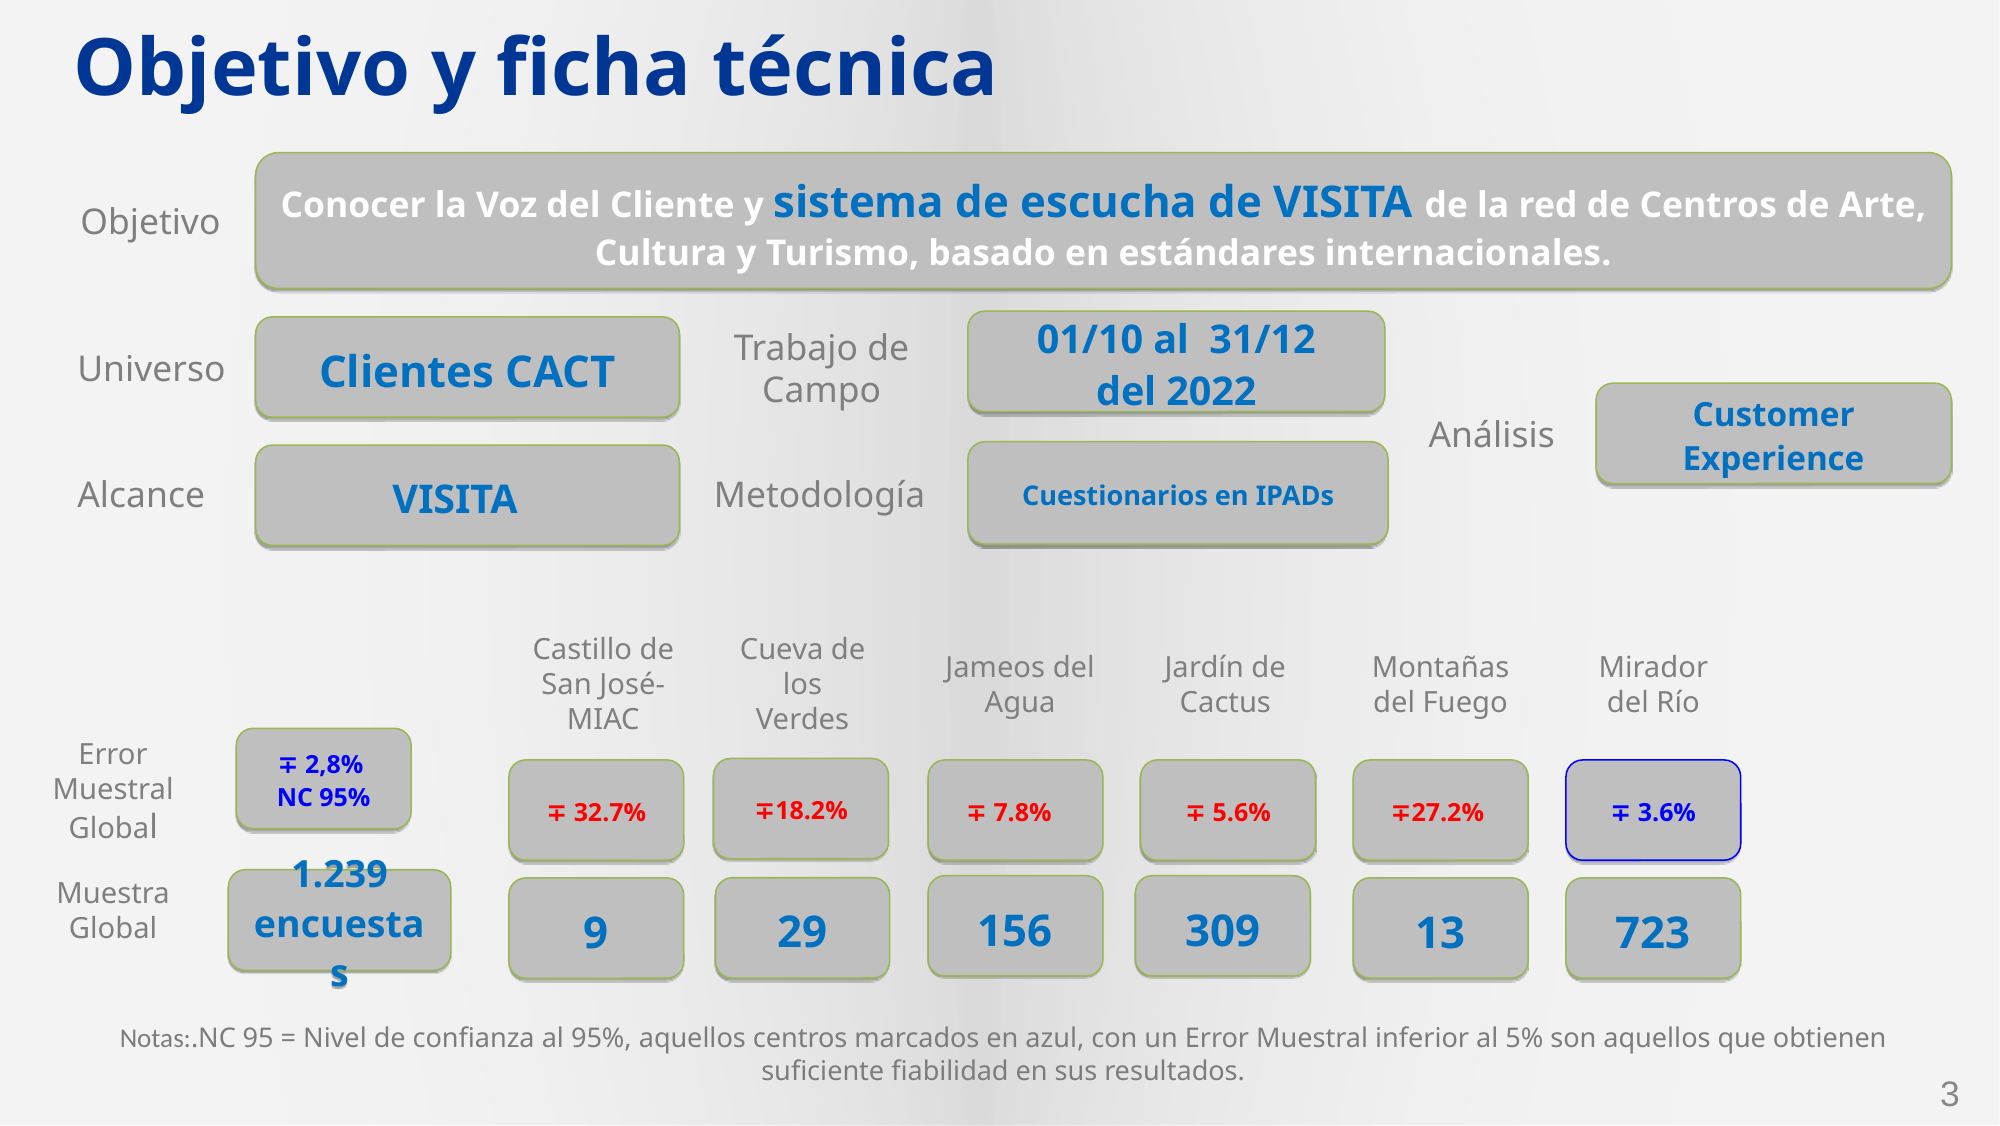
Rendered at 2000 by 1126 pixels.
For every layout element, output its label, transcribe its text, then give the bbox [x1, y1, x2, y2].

title Objetivo y ficha técnica [55, 2, 1934, 126]
text_box Metodología [682, 462, 967, 524]
text_box Jameos del Agua [913, 629, 1116, 736]
text_box 1.239 encuestas [228, 869, 451, 971]
text_box ∓ 7.8% [928, 759, 1103, 861]
text_box Alcance [36, 462, 255, 524]
text_box ∓ 3.6% [1565, 759, 1741, 861]
text_box Error Muestral Global [0, 725, 227, 855]
text_box Castillo de San José-MIAC [491, 629, 715, 736]
text_box 309 [1135, 875, 1311, 977]
text_box 13 [1353, 877, 1529, 979]
slide_number 3 [1609, 1062, 1960, 1122]
text_box 723 [1565, 877, 1741, 979]
text_box ∓ 32.7% [508, 759, 684, 861]
text_box VISITA [255, 445, 680, 546]
text_box Conocer la Voz del Cliente y sistema de escucha de VISITA de la red de Centros de Arte, Cultura y Turismo, basado en estándares internacionales. [255, 152, 1952, 289]
text_box Cuestionarios en IPADs [967, 441, 1389, 545]
text_box Montañas del Fuego [1353, 630, 1529, 736]
text_box 9 [508, 877, 684, 979]
text_box Objetivo [46, 190, 255, 251]
text_box Clientes CACT [255, 316, 679, 418]
text_box Trabajo de Campo [679, 315, 964, 419]
text_box Mirador del Río [1565, 630, 1741, 736]
text_box Universo [47, 336, 255, 398]
text_box ∓27.2% [1353, 759, 1529, 861]
text_box ∓ 2,8% NC 95% [236, 728, 412, 829]
text_box Jardín de Cactus [1116, 629, 1334, 736]
text_box ∓18.2% [713, 758, 889, 859]
text_box Customer Experience [1596, 383, 1952, 484]
text_box Cueva de los Verdes [715, 629, 890, 736]
text_box Muestra Global [0, 865, 229, 954]
text_box Notas:.NC 95 = Nivel de confianza al 95%, aquellos centros marcados en azul, con un Error Muestral inferior al 5% son aquellos que obtienen suficiente fiabilidad en sus resultados. [54, 1011, 1952, 1126]
text_box 156 [928, 875, 1103, 977]
text_box 29 [715, 877, 890, 979]
text_box 01/10 al 31/12 del 2022 [967, 311, 1385, 412]
text_box Análisis [1387, 402, 1596, 464]
text_box ∓ 5.6% [1140, 759, 1316, 861]
